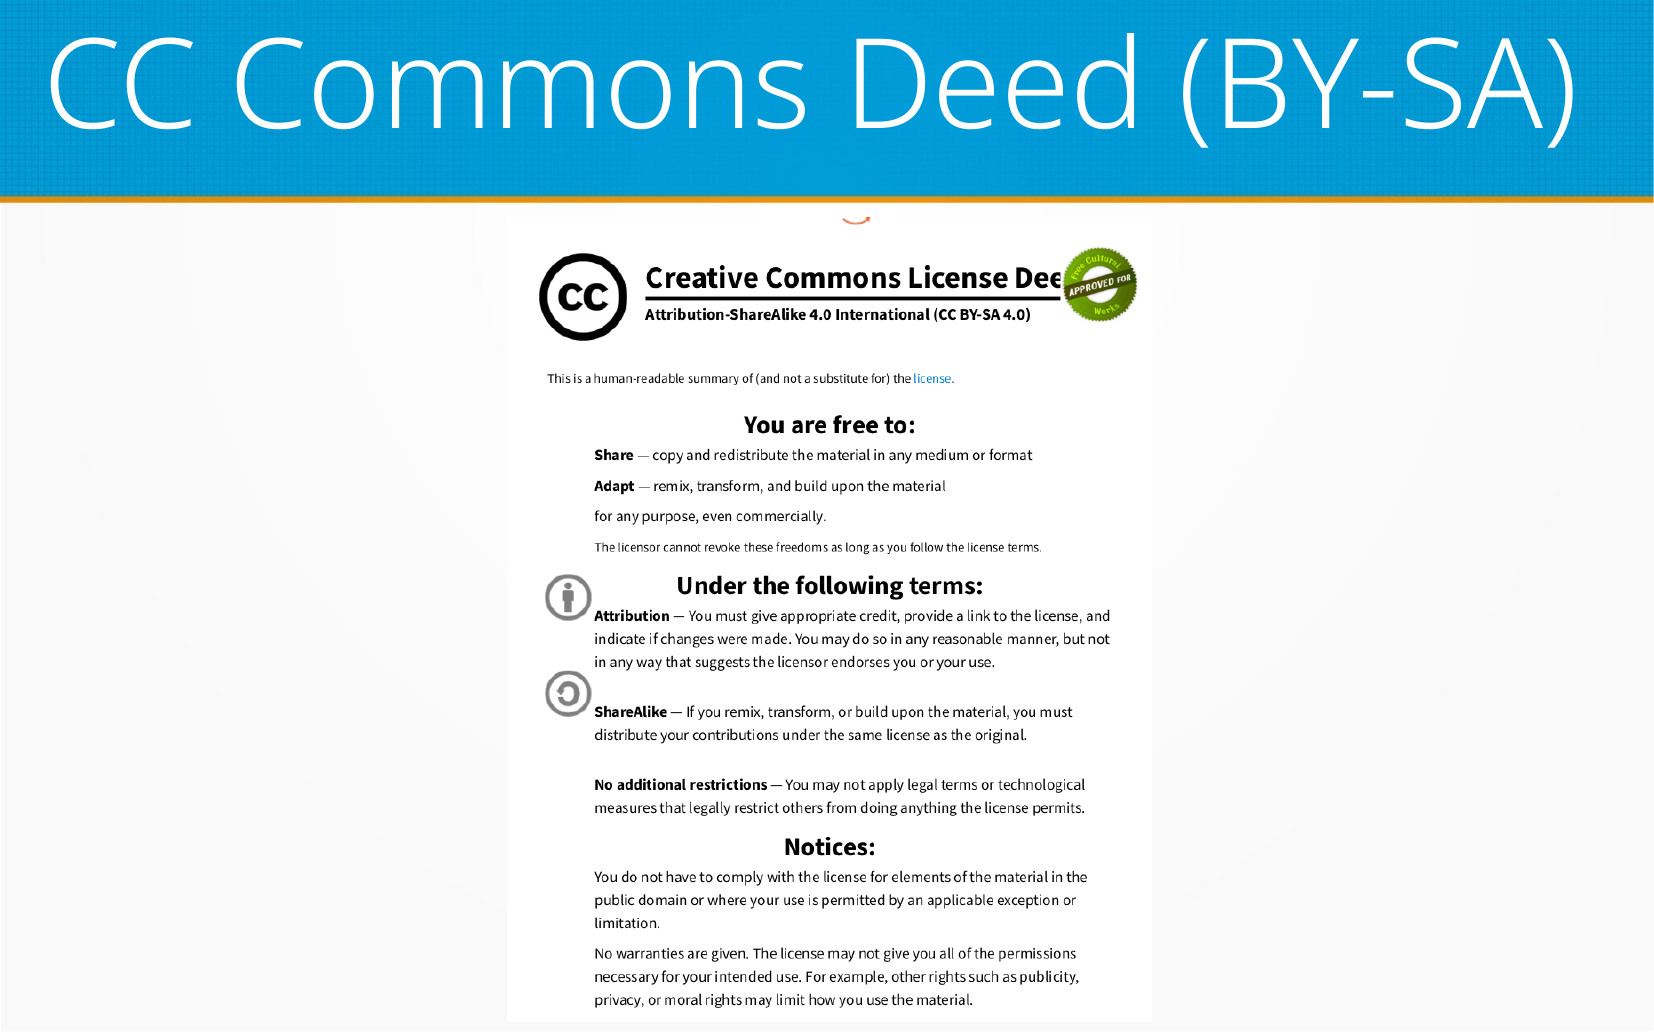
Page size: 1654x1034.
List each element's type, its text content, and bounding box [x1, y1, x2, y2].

picture [0, 195, 1654, 1034]
title CC Commons Deed (BY-SA) [43, 0, 1619, 166]
